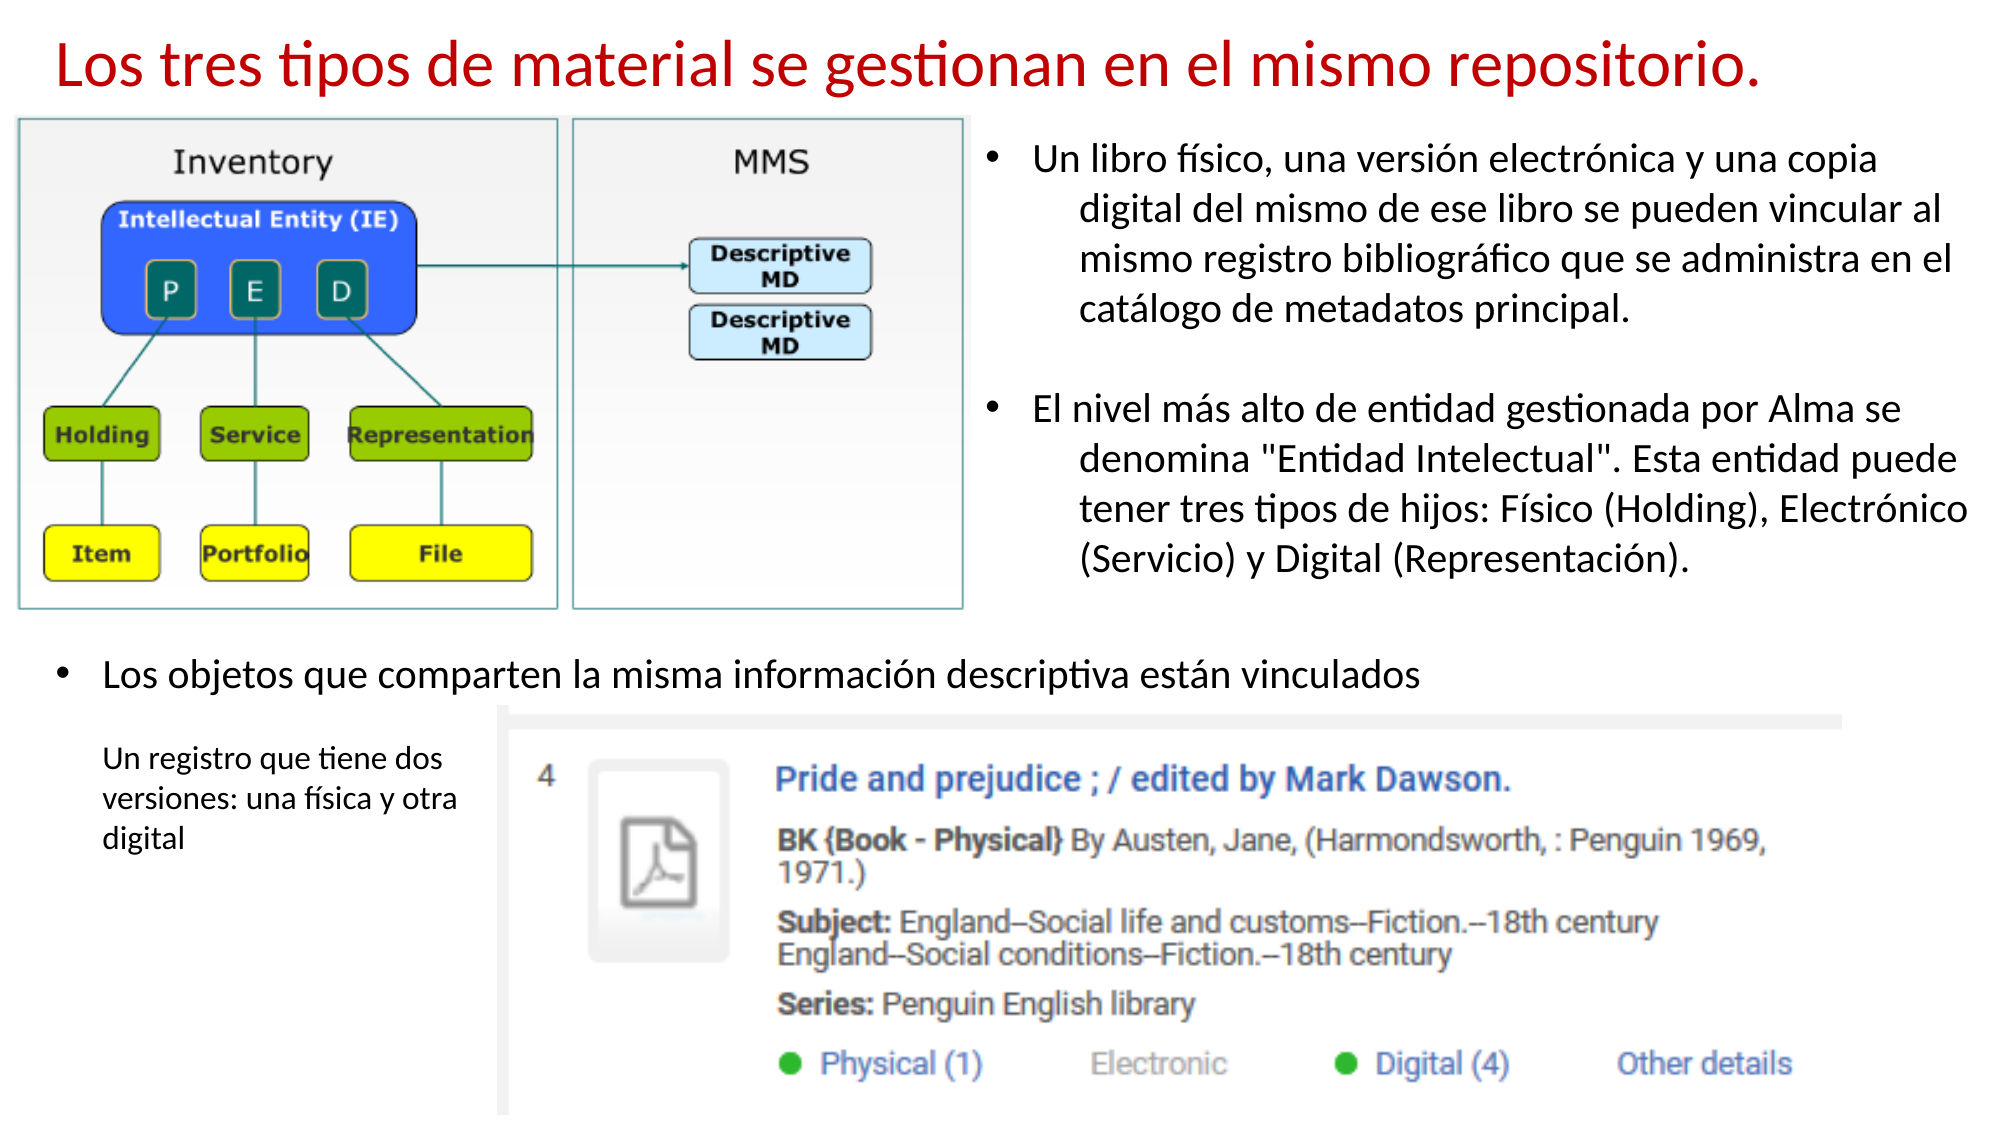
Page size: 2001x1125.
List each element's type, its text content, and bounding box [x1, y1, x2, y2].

text_box Un libro físico, una versión electrónica y una copia digital del mismo de ese libro se pueden vincular al mismo registro bibliográfico que se administra en el catálogo de metadatos principal. El nivel más alto de entidad gestionada por Alma se denomina "Entidad Intelectual". Esta entidad puede tener tres tipos de hijos: Físico (Holding), Electrónico (Servicio) y Digital (Representación). [971, 123, 2000, 589]
text_box Un registro que tiene dos versiones: una física y otra digital [87, 729, 555, 866]
picture [497, 705, 1842, 1115]
text_box Los objetos que comparten la misma información descriptiva están vinculados [40, 639, 1842, 706]
text_box Los tres tipos de material se gestionan en el mismo repositorio. [41, 12, 1952, 107]
picture [14, 115, 971, 617]
